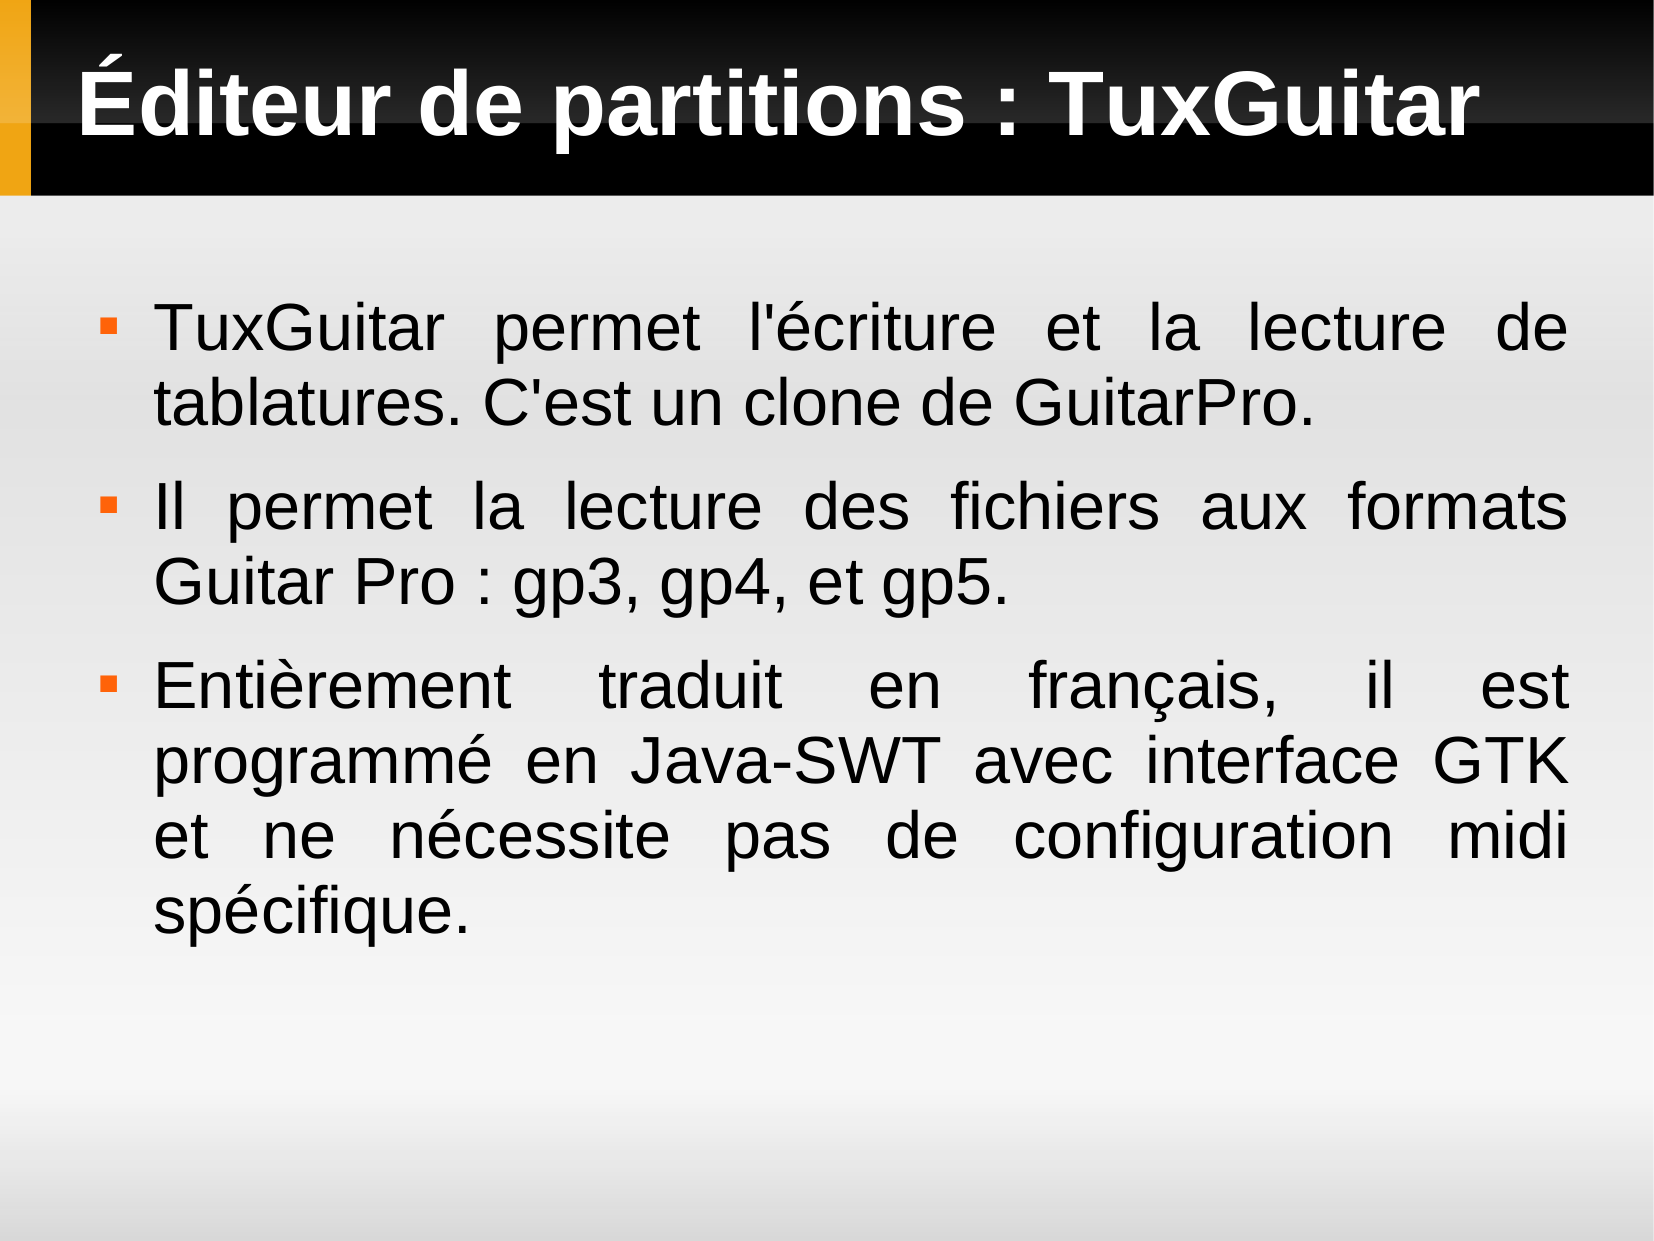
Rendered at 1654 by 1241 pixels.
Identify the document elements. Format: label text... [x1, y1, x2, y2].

list TuxGuitar permet l'écriture et la lecture de tablatures. C'est un clone de GuitarPro. Il permet la lecture des fichiers aux formats Guitar Pro : gp3, gp4, et gp5. Entièrement traduit en français, il est programmé en Java-SWT avec interface GTK et ne nécessite pas de configuration midi spécifique. [82, 290, 1571, 1109]
title Éditeur de partitions : TuxGuitar [76, 7, 1566, 200]
picture [0, 0, 1654, 1241]
